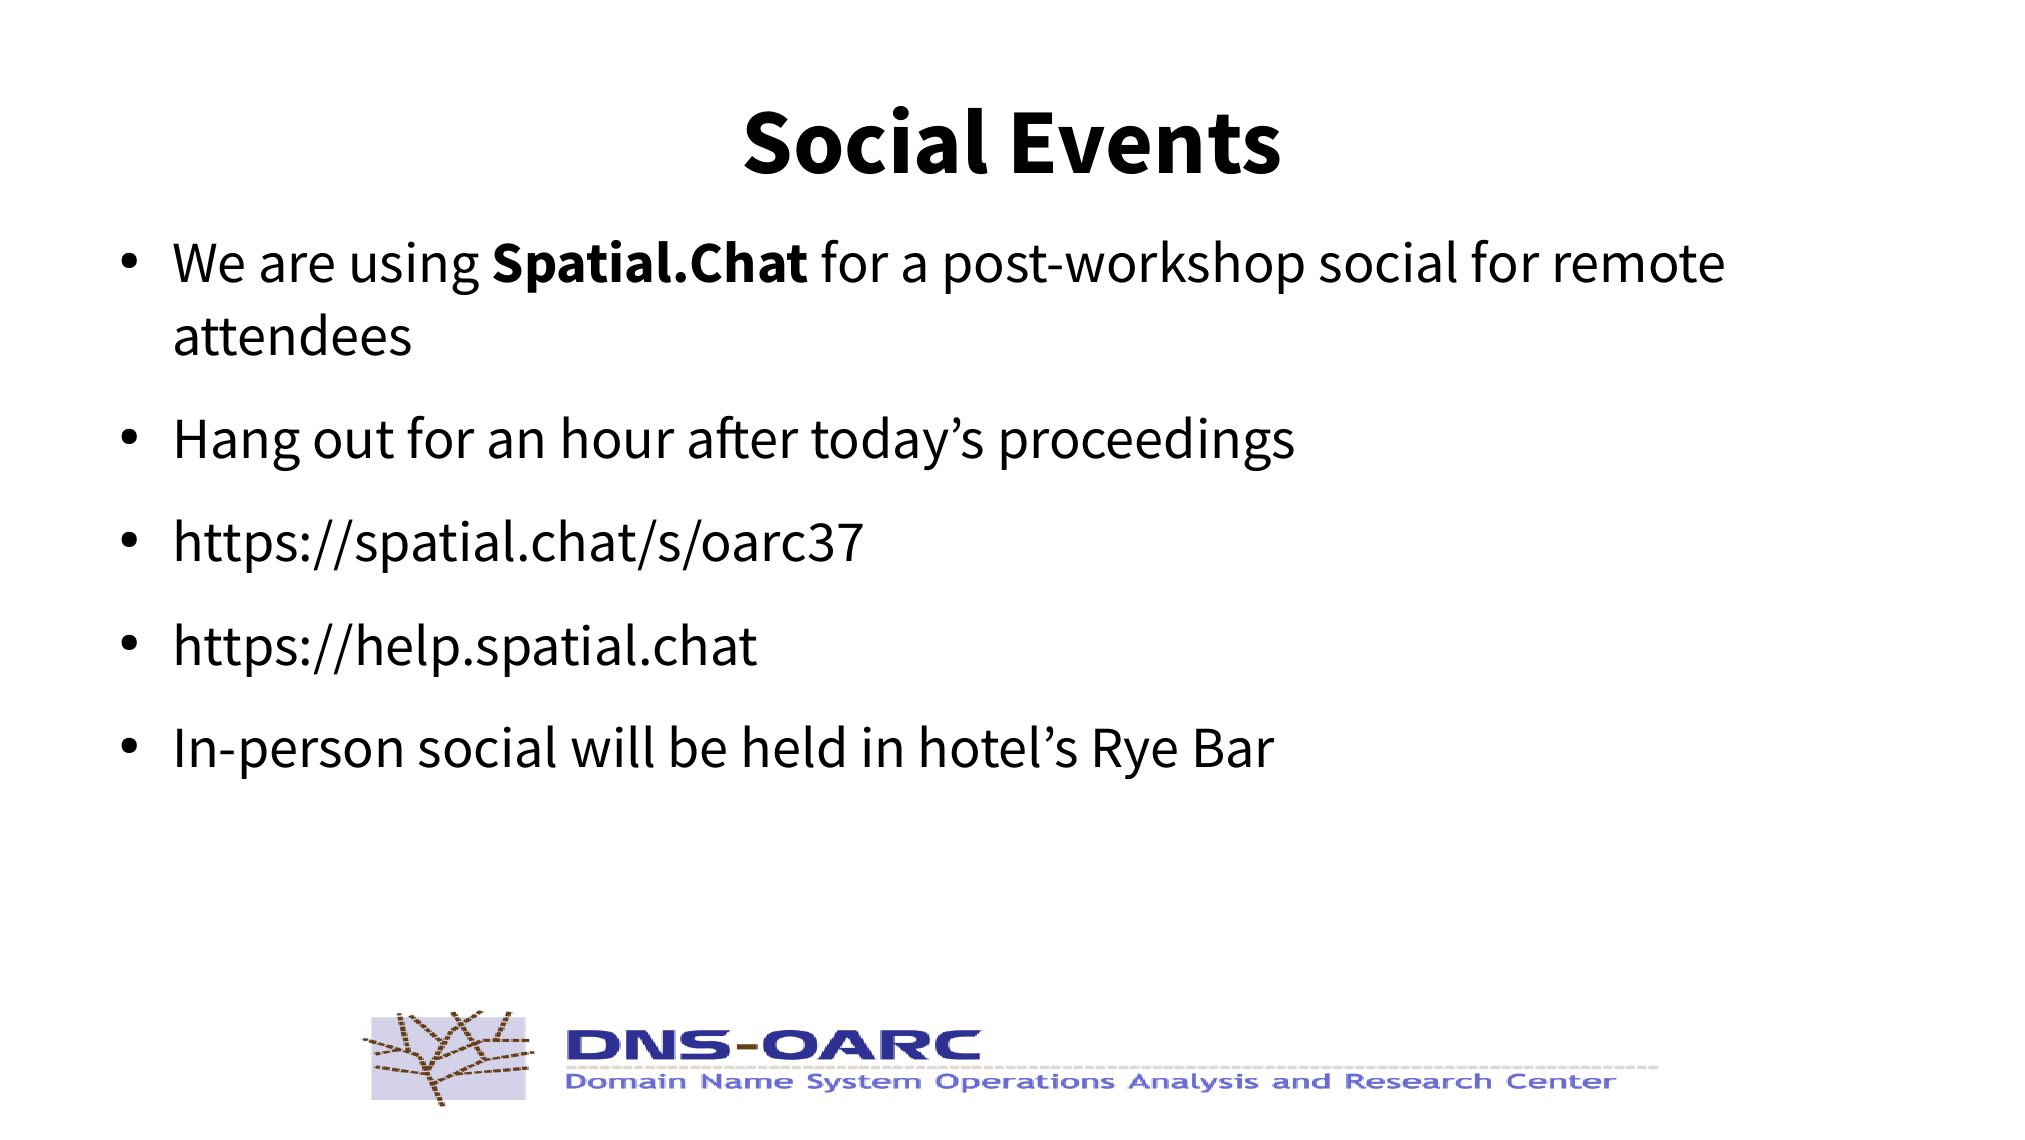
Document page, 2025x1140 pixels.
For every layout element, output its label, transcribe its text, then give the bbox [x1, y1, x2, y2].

picture [289, 1004, 1700, 1113]
title Social Events [101, 45, 1924, 225]
list We are using Spatial.Chat for a post-workshop social for remote attendees Hang out for an hour after today’s proceedings https://spatial.chat/s/oarc37 https://help.spatial.chat In-person social will be held in hotel’s Rye Bar [101, 225, 1924, 887]
